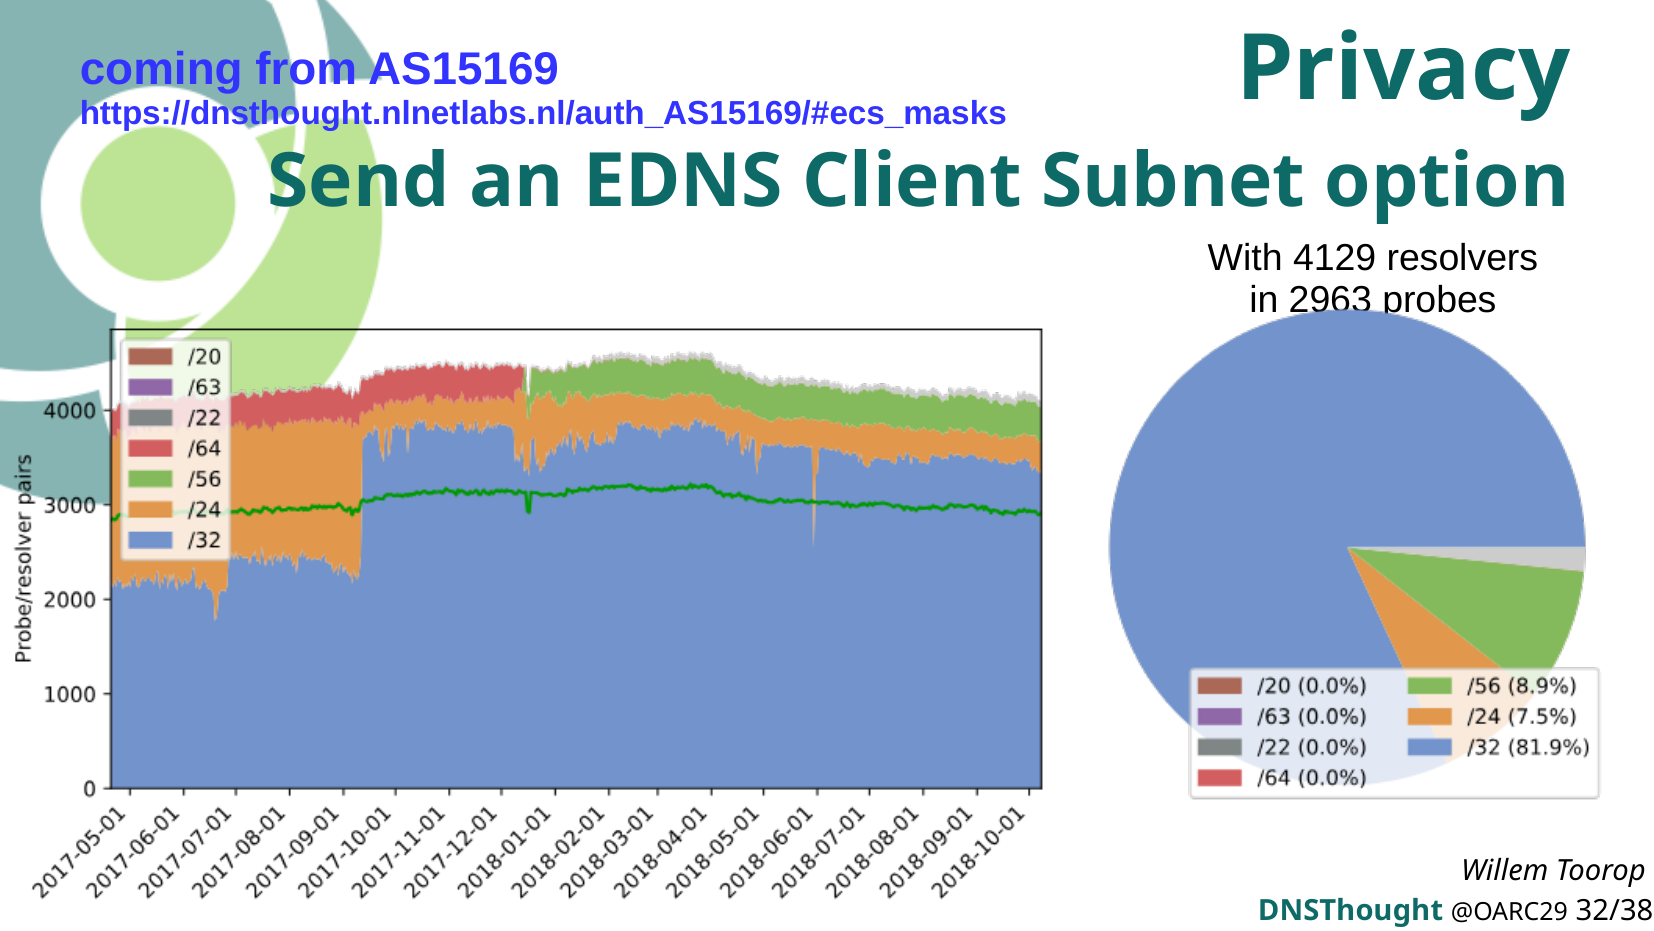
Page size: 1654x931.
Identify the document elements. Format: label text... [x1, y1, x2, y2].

text_box With 4129 resolvers in 2963 probes [1192, 229, 1654, 394]
text_box coming from AS15169 https://dnsthought.nlnetlabs.nl/auth_AS15169/#ecs_masks [64, 35, 1176, 125]
title Privacy Send an EDNS Client Subnet option [35, 0, 1571, 255]
picture [0, 0, 1631, 918]
